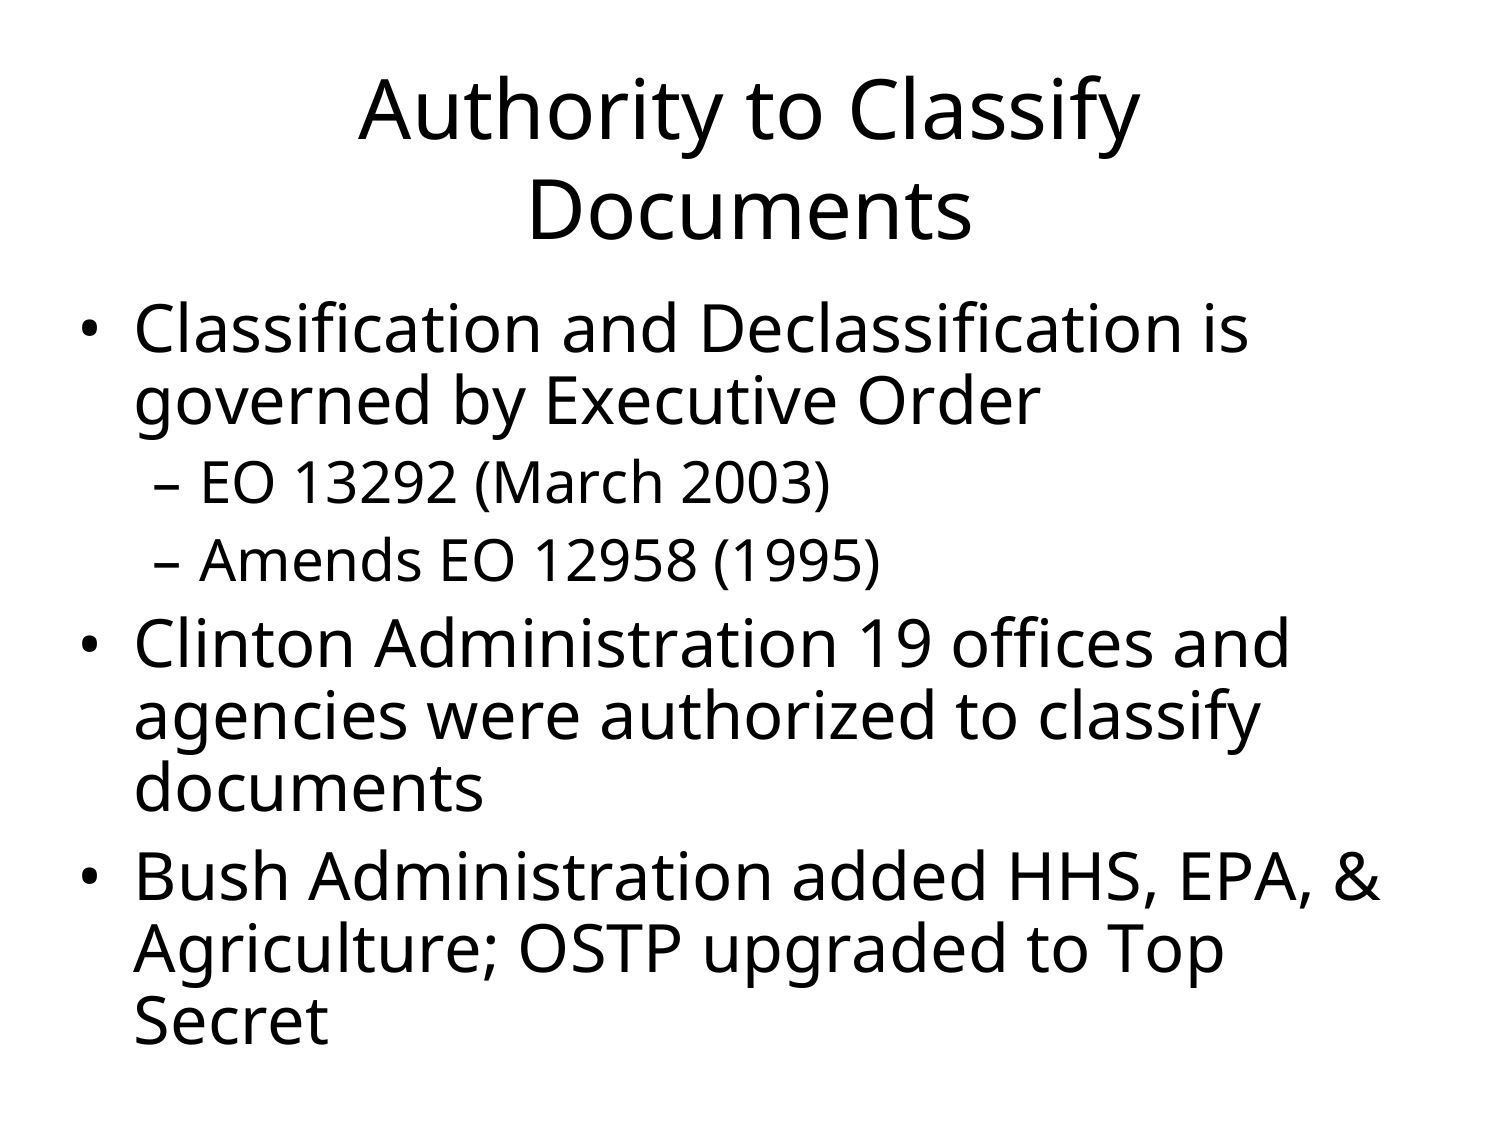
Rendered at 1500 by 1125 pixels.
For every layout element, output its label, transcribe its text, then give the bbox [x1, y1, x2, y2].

title Authority to Classify Documents [112, 62, 1388, 250]
list Classification and Declassification is governed by Executive Order EO 13292 (March 2003) Amends EO 12958 (1995) Clinton Administration 19 offices and agencies were authorized to classify documents Bush Administration added HHS, EPA, & Agriculture; OSTP upgraded to Top Secret [62, 287, 1438, 1088]
